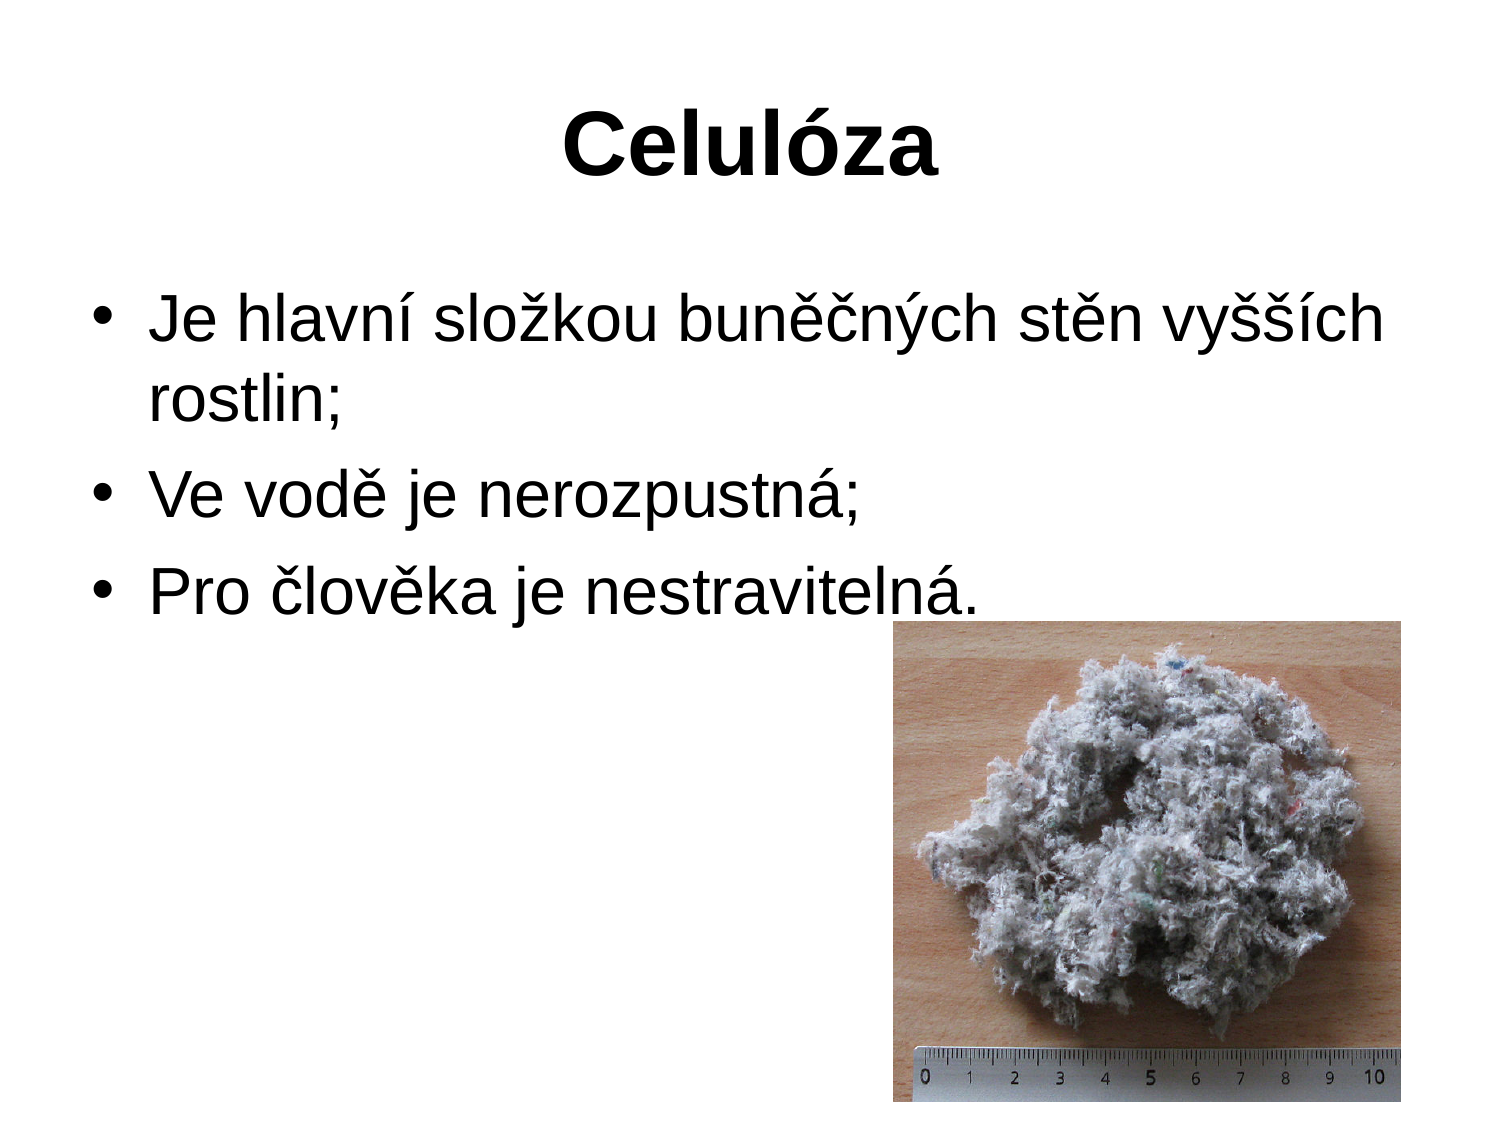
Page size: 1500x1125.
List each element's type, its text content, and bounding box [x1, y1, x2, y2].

title Celulóza [75, 45, 1426, 233]
picture [893, 621, 1401, 1102]
list Je hlavní složkou buněčných stěn vyšších rostlin; Ve vodě je nerozpustná; Pro člověka je nestravitelná. [76, 267, 1427, 1010]
